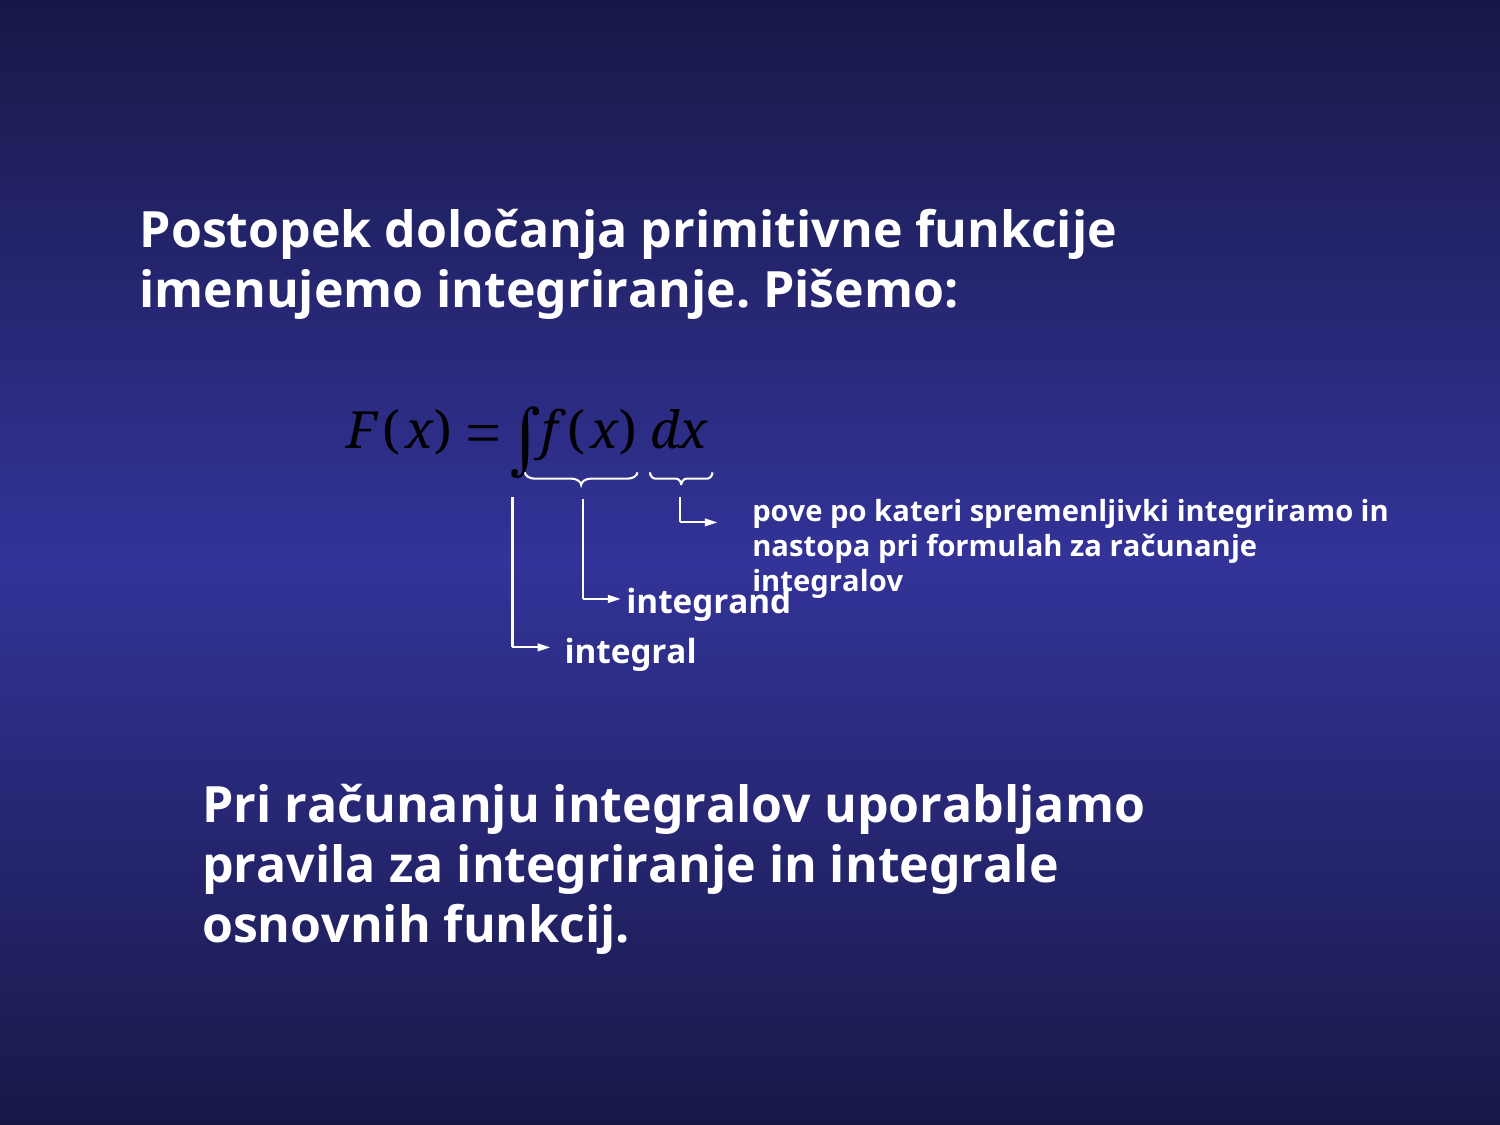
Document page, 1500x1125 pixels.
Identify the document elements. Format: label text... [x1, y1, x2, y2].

chart [337, 384, 717, 488]
text_box Postopek določanja primitivne funkcije imenujemo integriranje. Pišemo: [125, 190, 1226, 326]
text_box Pri računanju integralov uporabljamo pravila za integriranje in integrale osnovnih funkcij. [187, 765, 1313, 961]
text_box integrand [611, 572, 807, 628]
text_box pove po kateri spremenljivki integriramo in nastopa pri formulah za računanje integralov [737, 484, 1426, 606]
text_box integral [549, 622, 738, 678]
